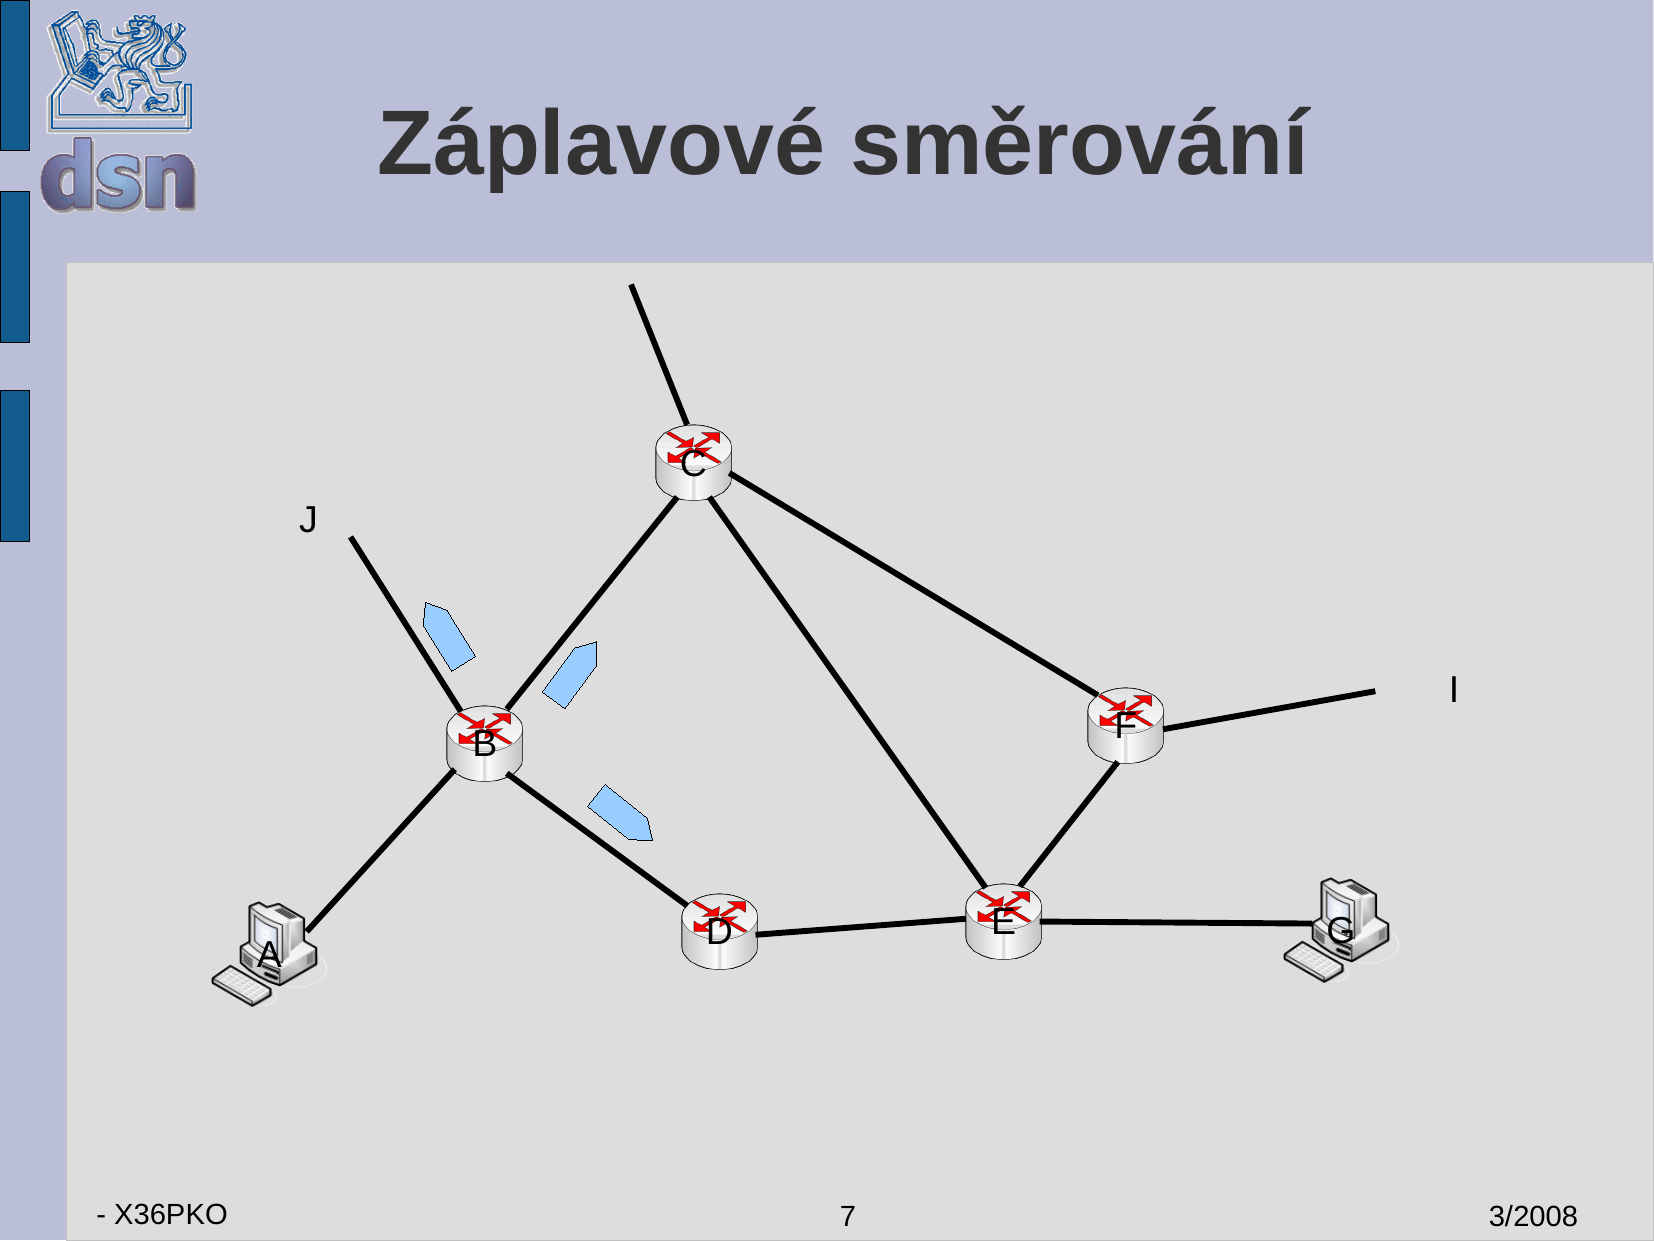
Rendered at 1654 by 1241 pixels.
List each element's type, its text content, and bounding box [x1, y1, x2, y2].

picture [1283, 877, 1399, 984]
text_box [587, 784, 653, 841]
text_box [542, 641, 597, 709]
picture [681, 893, 758, 970]
picture [211, 901, 327, 1007]
picture [655, 424, 732, 501]
title Záplavové směrování [210, 39, 1478, 247]
text_box I [1434, 661, 1475, 718]
text_box J [284, 490, 333, 548]
picture [965, 883, 1042, 960]
text_box [423, 602, 476, 672]
picture [1087, 687, 1164, 764]
picture [446, 705, 523, 782]
picture [10, 10, 223, 230]
